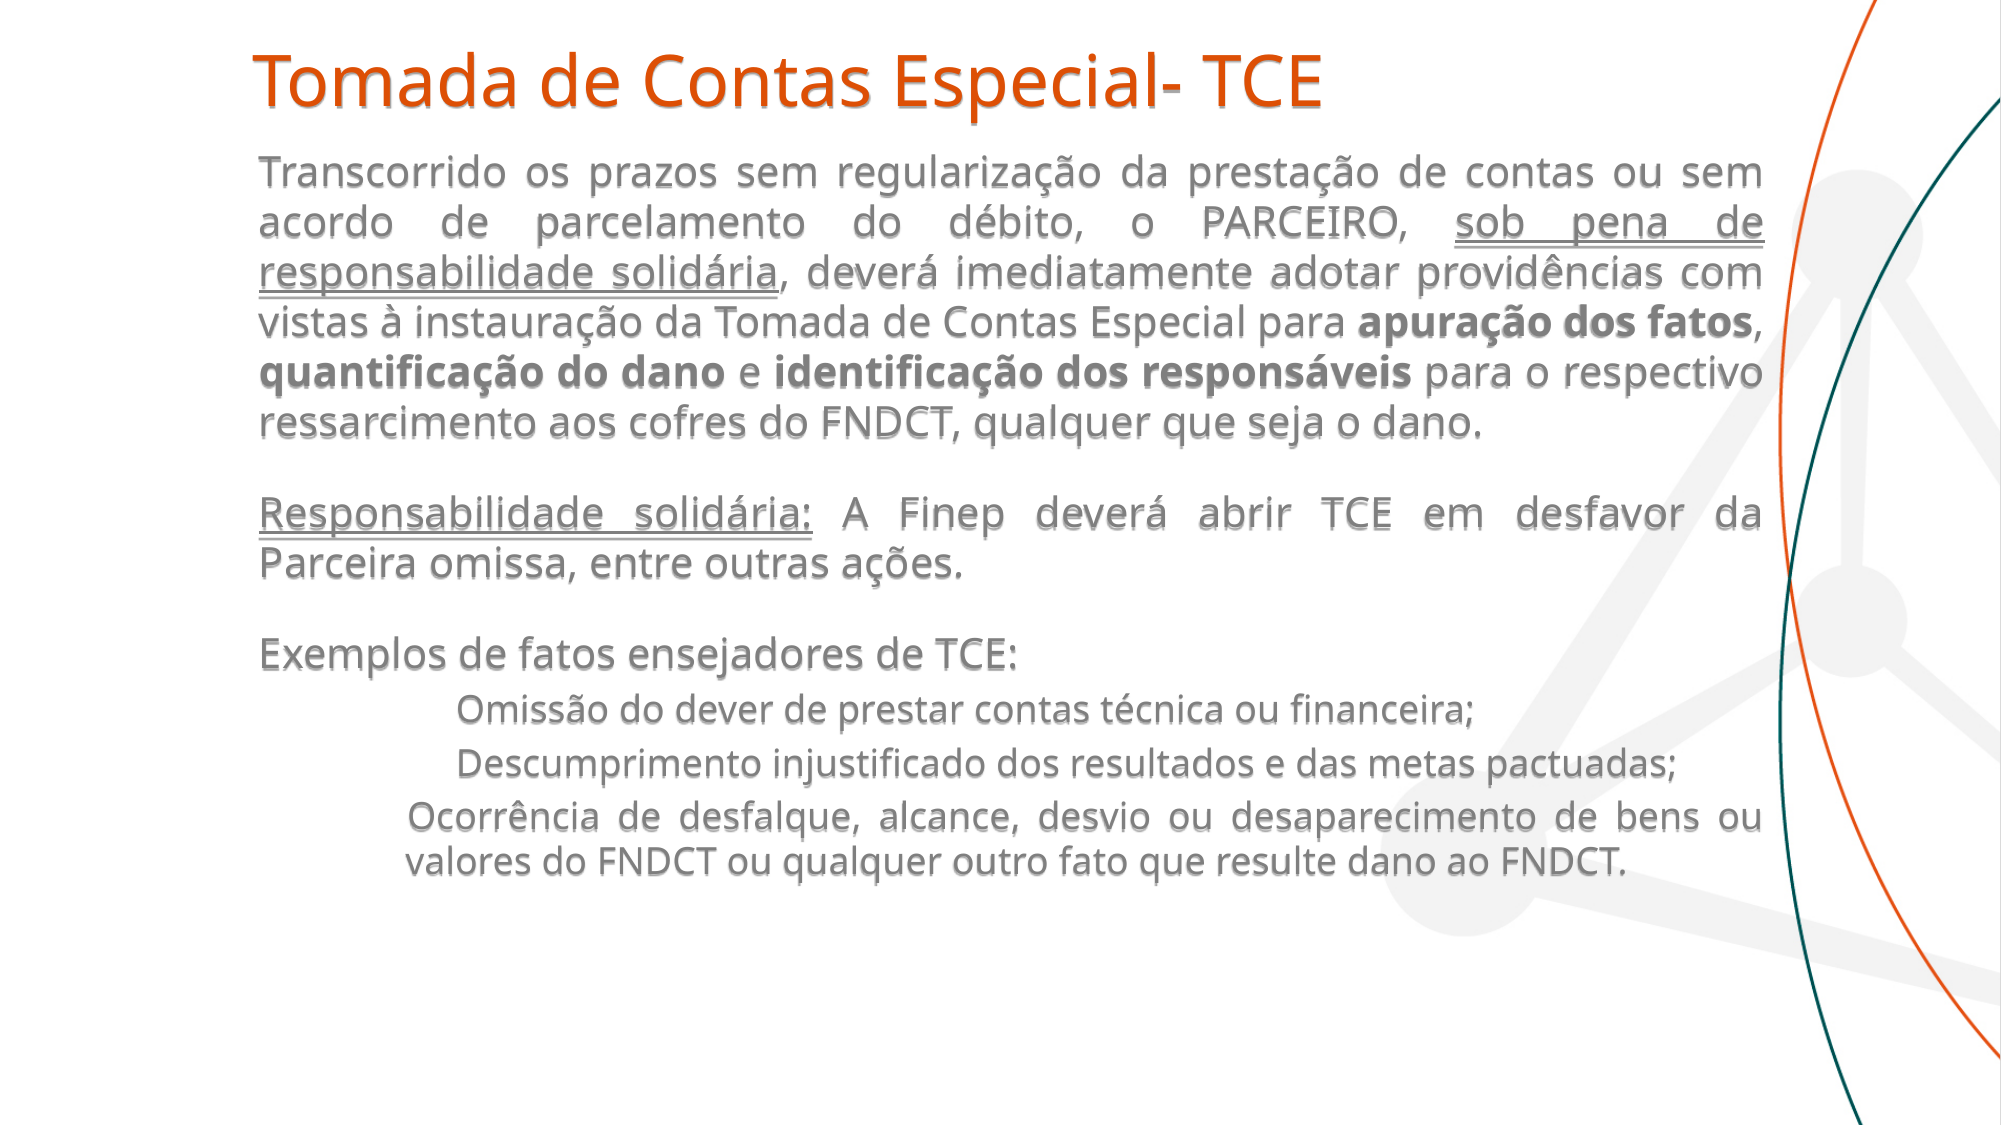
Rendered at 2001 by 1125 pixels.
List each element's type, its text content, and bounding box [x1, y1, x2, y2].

text_box Transcorrido os prazos sem regularização da prestação de contas ou sem acordo de parcelamento do débito, o PARCEIRO, sob pena de responsabilidade solidária, deverá imediatamente adotar providências com vistas à instauração da Tomada de Contas Especial para apuração dos fatos, quantificação do dano e identificação dos responsáveis para o respectivo ressarcimento aos cofres do FNDCT, qualquer que seja o dano. Responsabilidade solidária: A Finep deverá abrir TCE em desfavor da Parceira omissa, entre outras ações. Exemplos de fatos ensejadores de TCE: Omissão do dever de prestar contas técnica ou financeira; Descumprimento injustificado dos resultados e das metas pactuadas; Ocorrência de desfalque, alcance, desvio ou desaparecimento de bens ou valores do FNDCT ou qualquer outro fato que resulte dano ao FNDCT. [244, 137, 1780, 1000]
text_box Tomada de Contas Especial- TCE [237, 27, 1378, 138]
